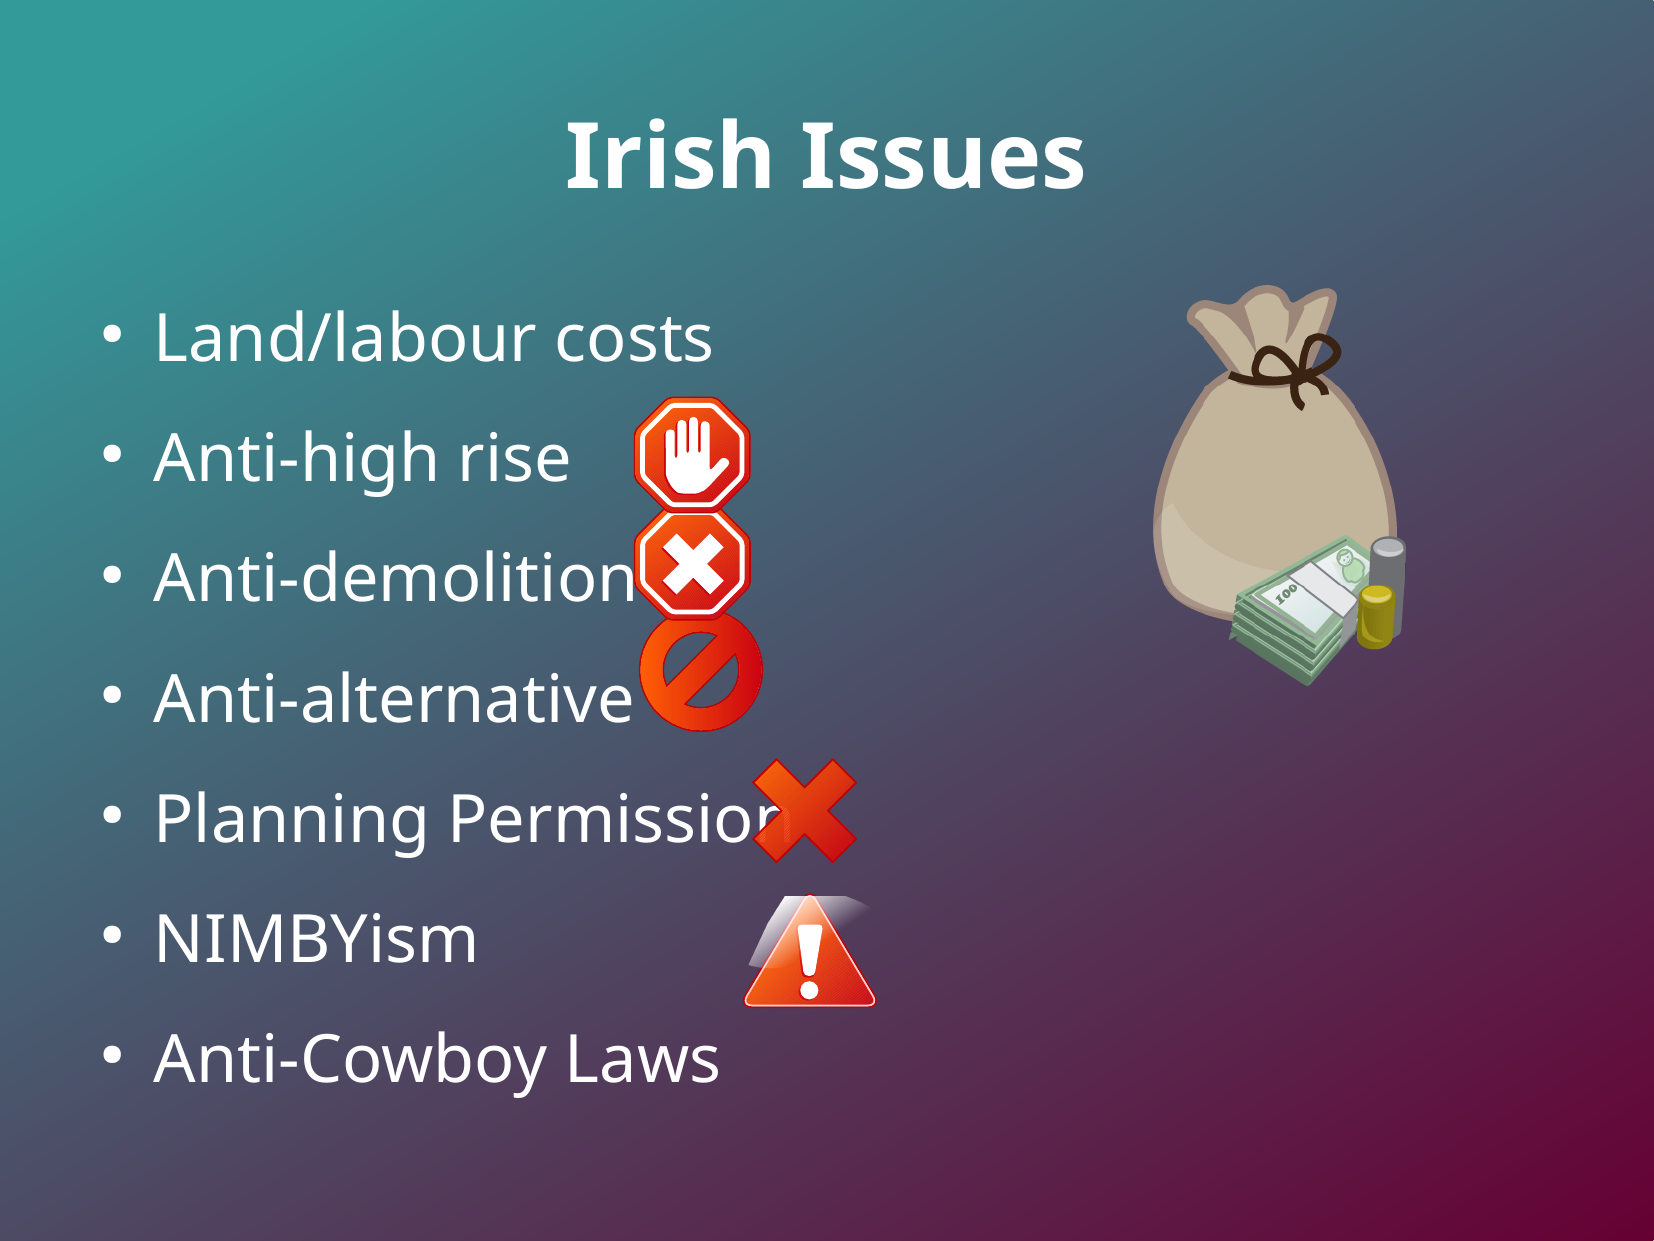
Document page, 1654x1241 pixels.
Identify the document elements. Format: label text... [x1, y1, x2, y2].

picture [1153, 285, 1406, 686]
list Land/labour costs Anti-high rise Anti-demolition Anti-alternative Planning Permission NIMBYism Anti-Cowboy Laws [82, 290, 1571, 1109]
picture [601, 365, 900, 1043]
title Irish Issues [82, 49, 1571, 257]
